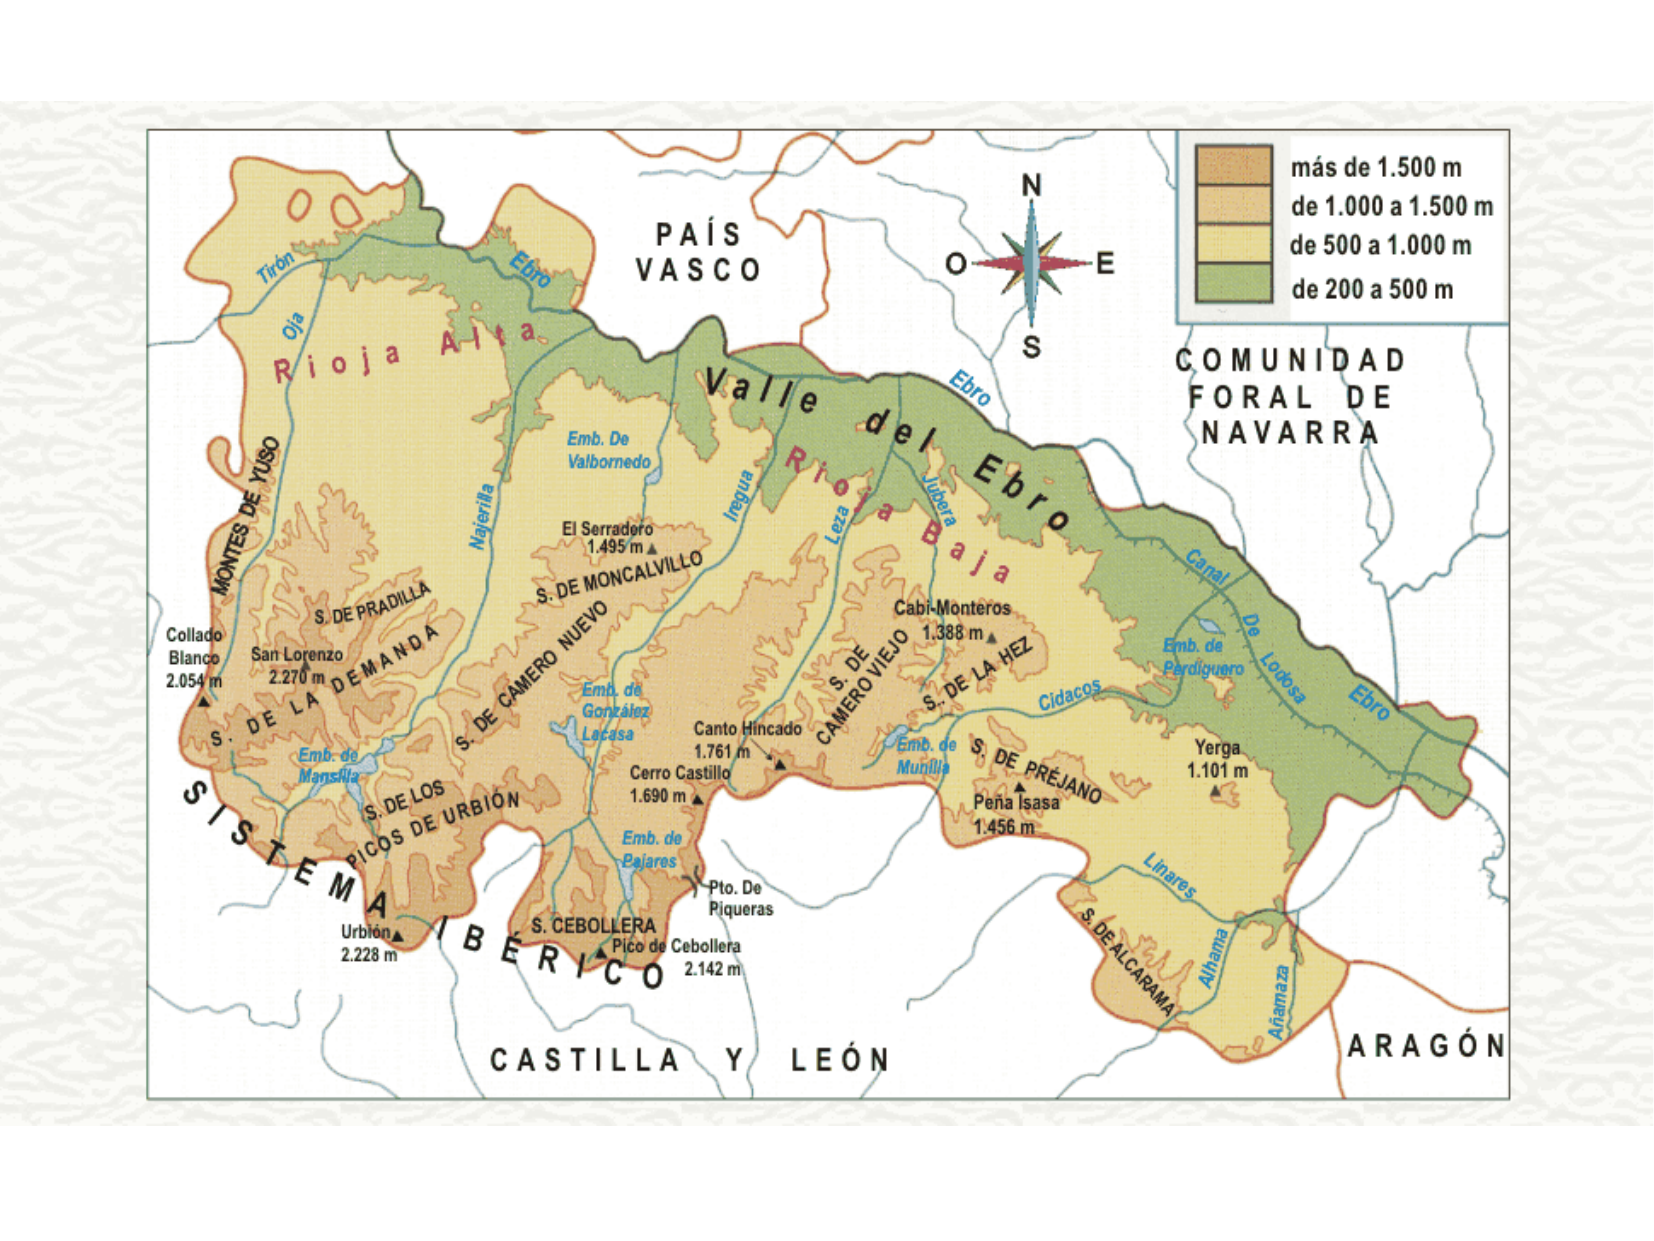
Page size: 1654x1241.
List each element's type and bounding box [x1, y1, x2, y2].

picture [0, 101, 1654, 1126]
